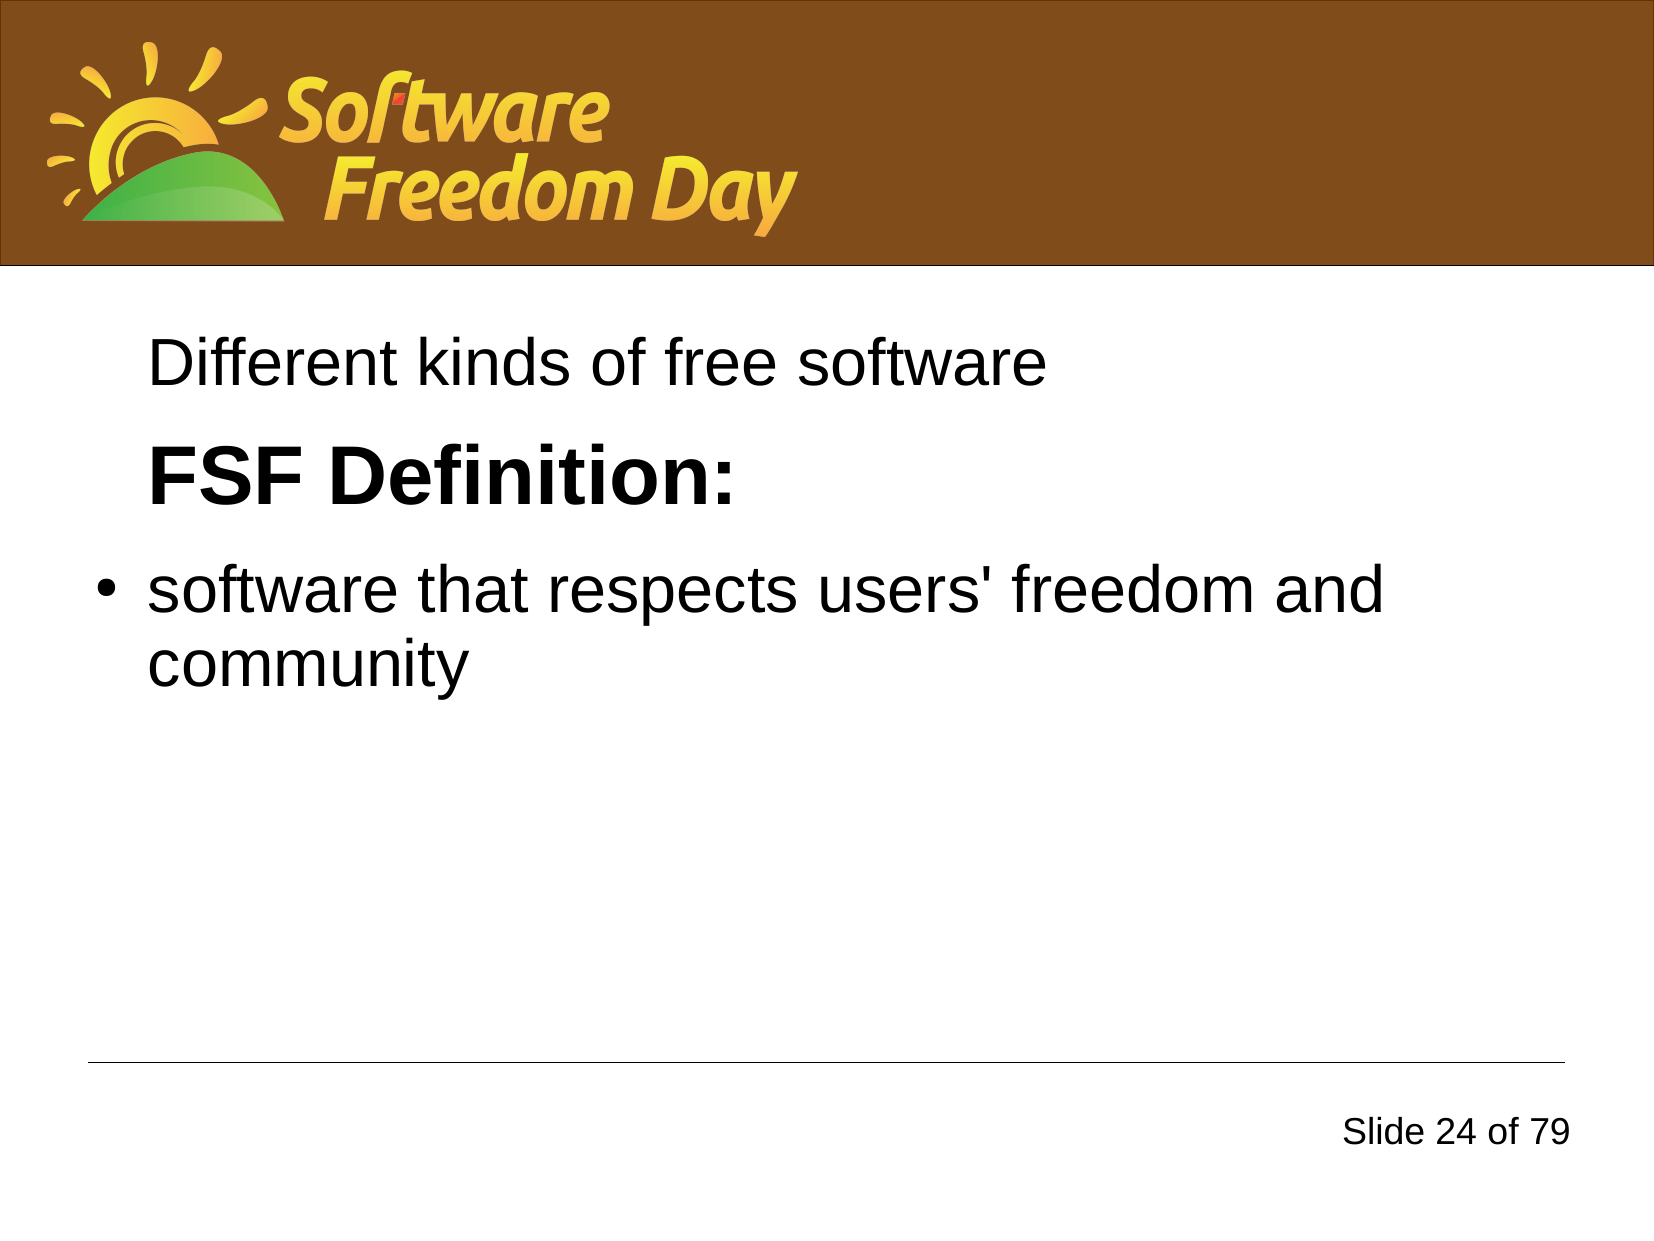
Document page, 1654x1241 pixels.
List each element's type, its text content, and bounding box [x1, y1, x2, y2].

picture [47, 42, 798, 237]
list Different kinds of free software FSF Definition: software that respects users' freedom and community [76, 324, 1565, 1045]
